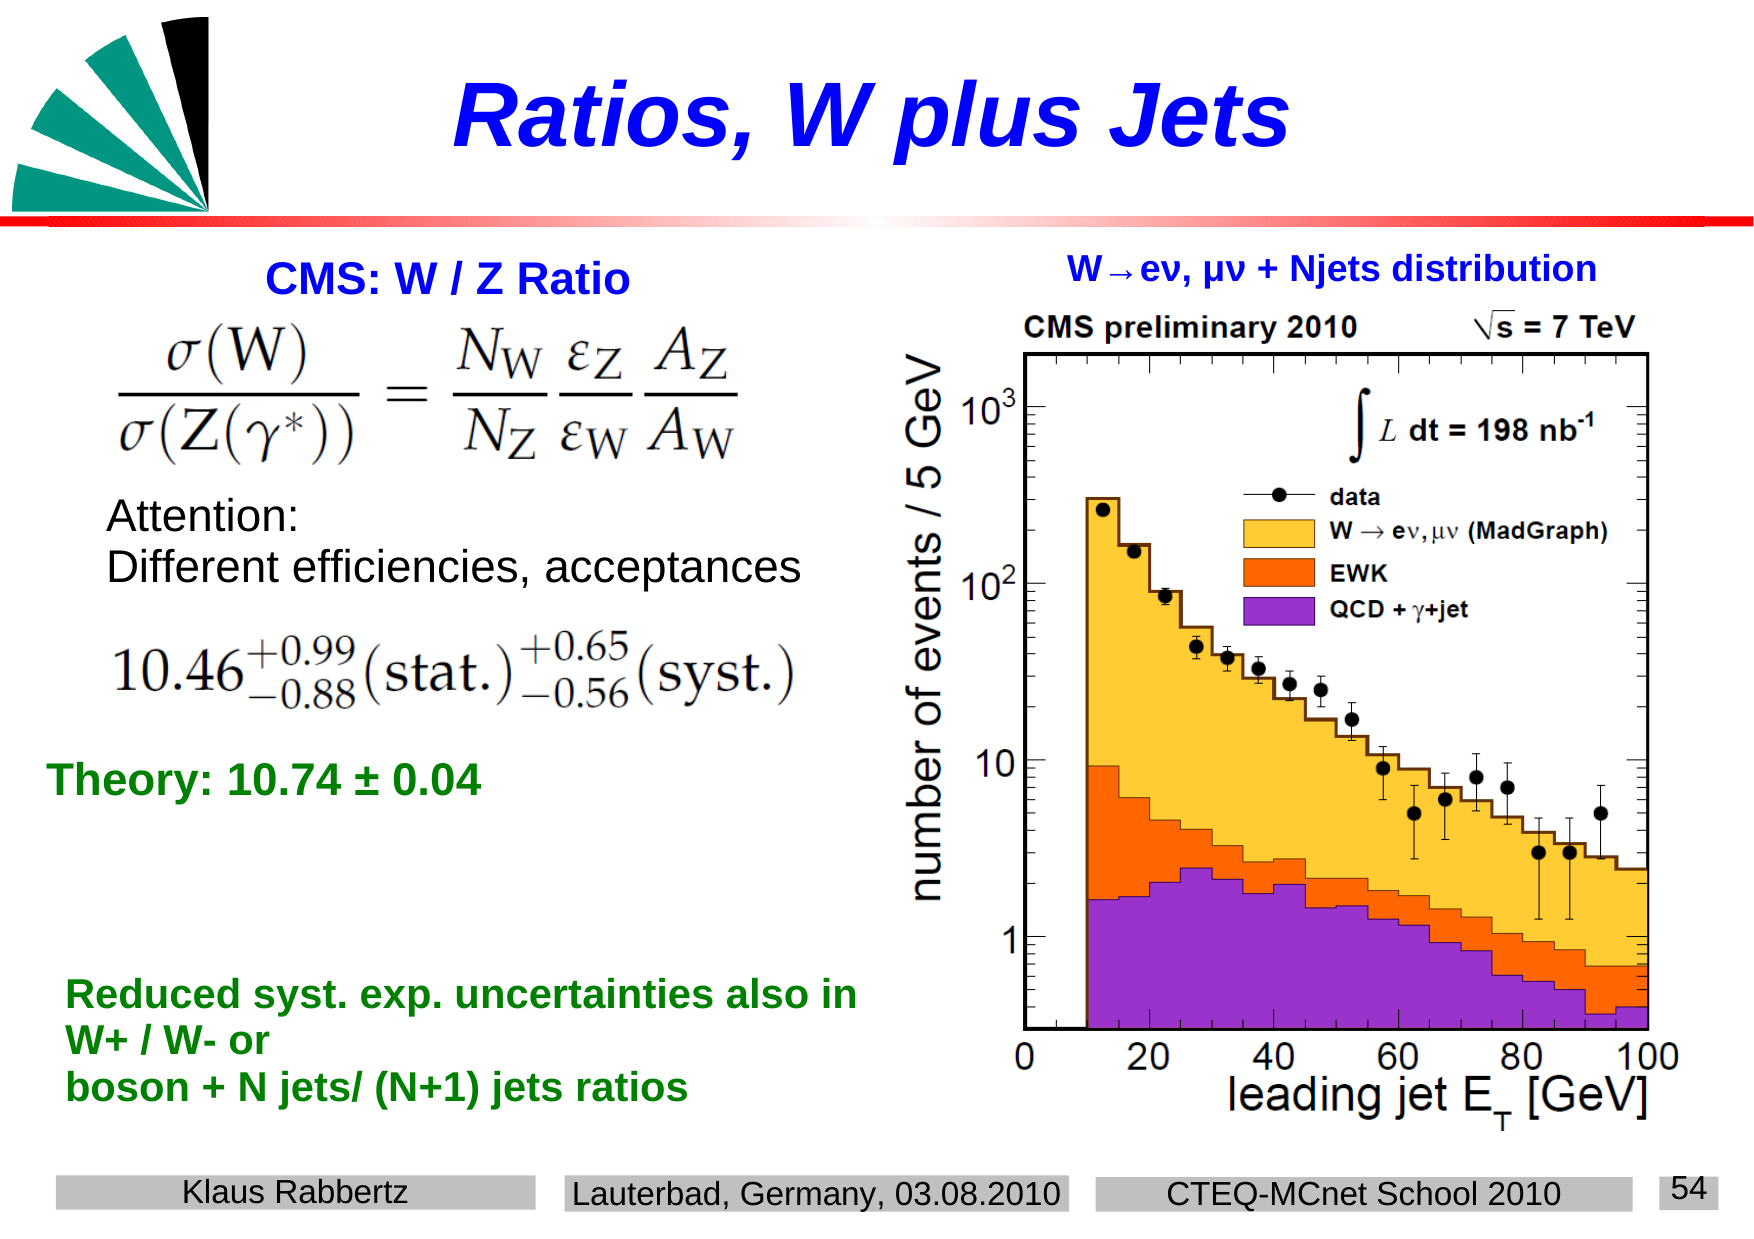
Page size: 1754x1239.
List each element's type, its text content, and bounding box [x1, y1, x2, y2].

text_box Reduced syst. exp. uncertainties also in W+ / W- or boson + N jets/ (N+1) jets ratios [53, 964, 870, 1119]
picture [109, 309, 752, 472]
text_box Theory: 10.74 ± 0.04 [34, 747, 506, 813]
title Ratios, W plus Jets [220, 16, 1525, 213]
picture [103, 624, 802, 723]
text_box CMS: W / Z Ratio [253, 247, 644, 312]
text_box Attention: Different efficiencies, acceptances [94, 483, 815, 598]
picture [12, 17, 209, 214]
text_box W→eν, μν + Njets distribution [1055, 241, 1609, 297]
picture [897, 304, 1681, 1131]
